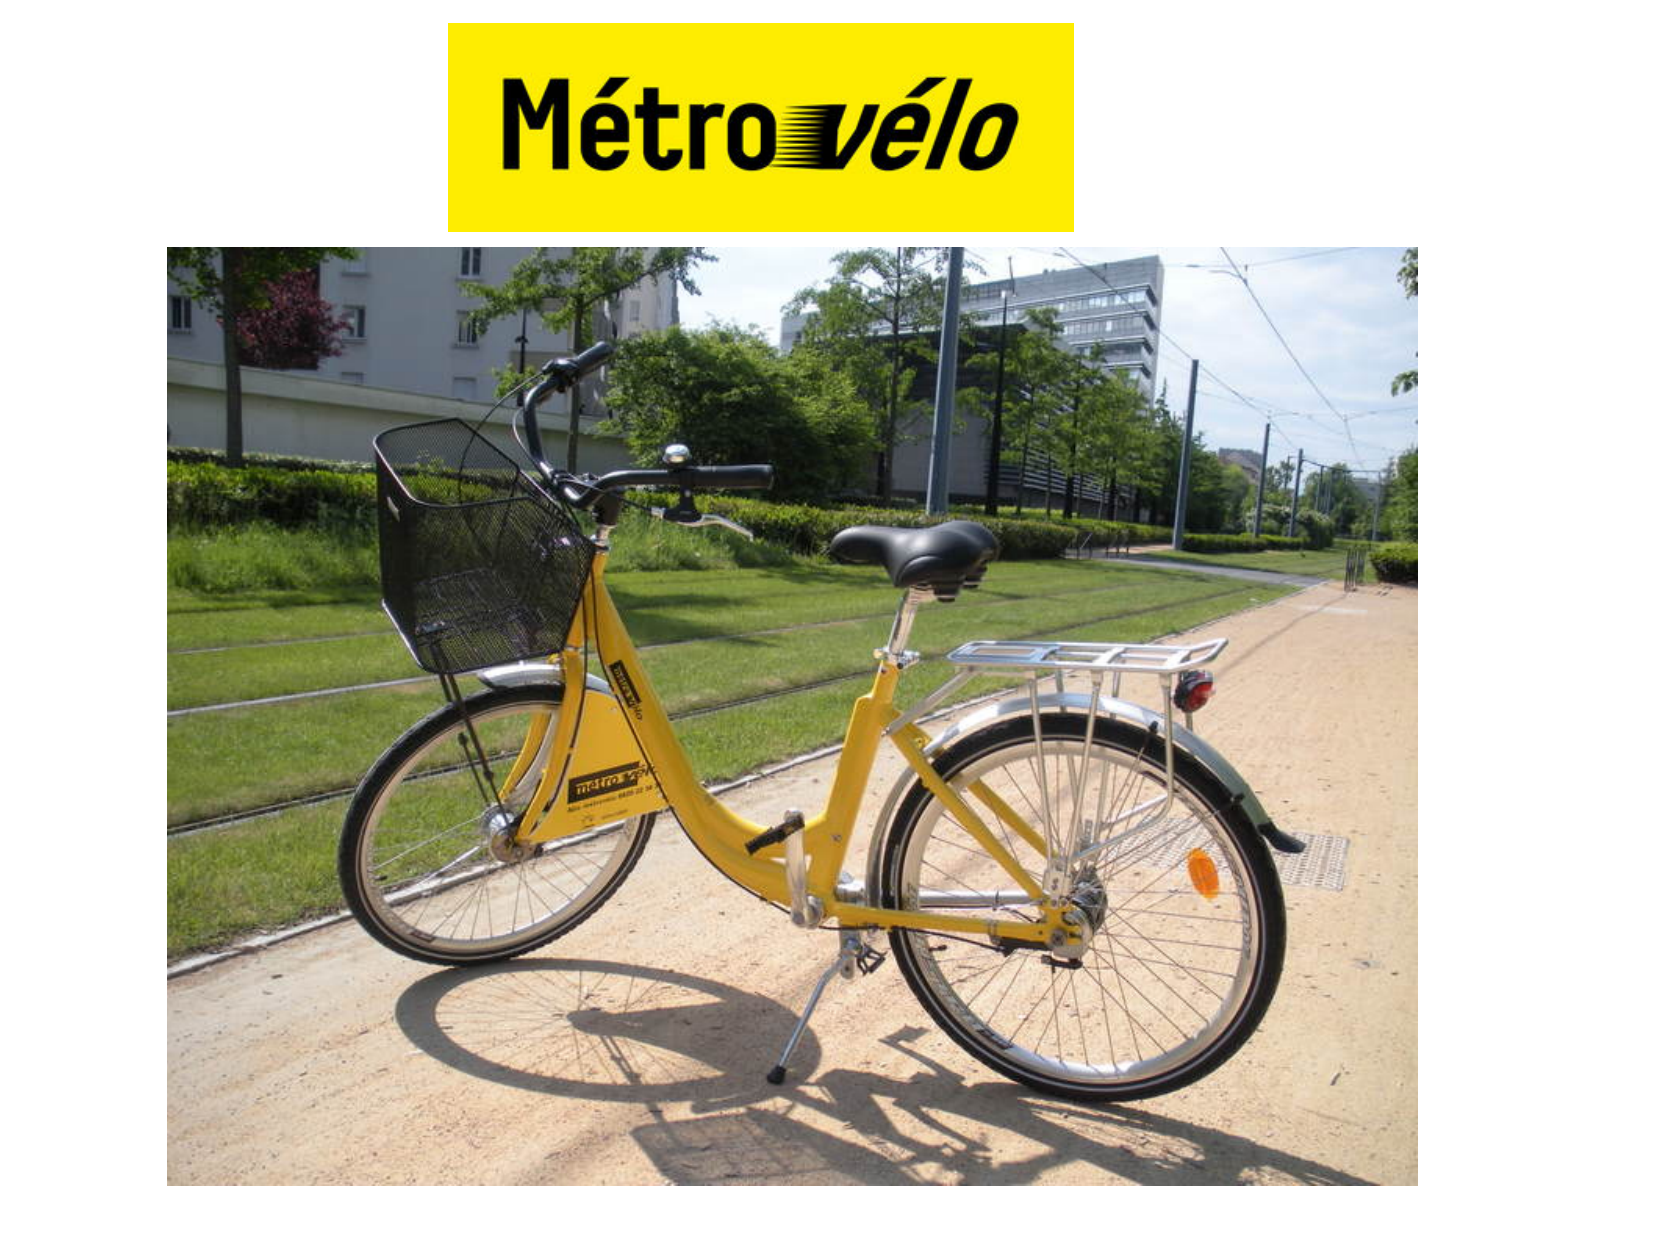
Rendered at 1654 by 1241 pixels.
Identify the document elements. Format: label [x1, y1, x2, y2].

picture [448, 23, 1074, 232]
picture [167, 247, 1418, 1186]
